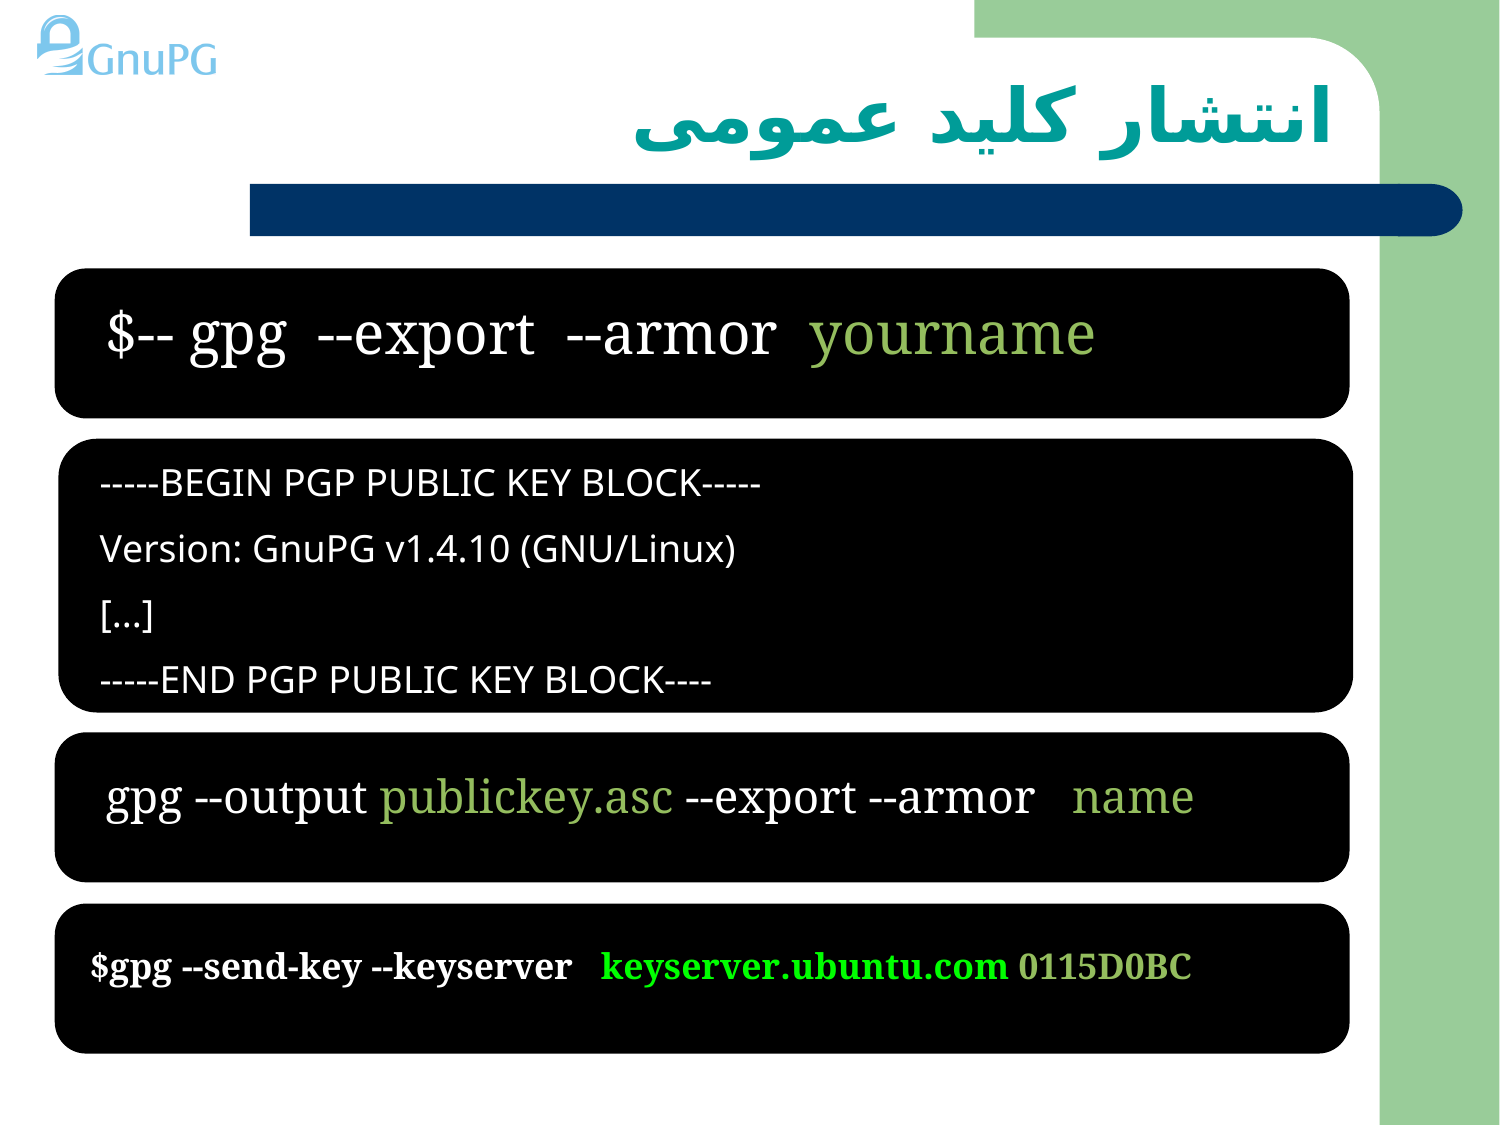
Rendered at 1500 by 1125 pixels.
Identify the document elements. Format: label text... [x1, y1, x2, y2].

list $gpg --send-key --keyserver keyserver.ubuntu.com 0115D0BC [86, 941, 1331, 1025]
text_box [54, 268, 1350, 419]
text_box [58, 438, 1354, 713]
text_box [54, 903, 1350, 1054]
text_box [54, 732, 1350, 883]
title انتشار کلید عمومی [11, 37, 1335, 201]
list $-- gpg --export --armor yourname [102, 292, 1319, 396]
list gpg --output publickey.asc --export --armor name [102, 764, 1319, 848]
list -----BEGIN PGP PUBLIC KEY BLOCK----- Version: GnuPG v1.4.10 (GNU/Linux) [...] -----END PGP PUBLIC KEY BLOCK---- [96, 456, 1313, 694]
